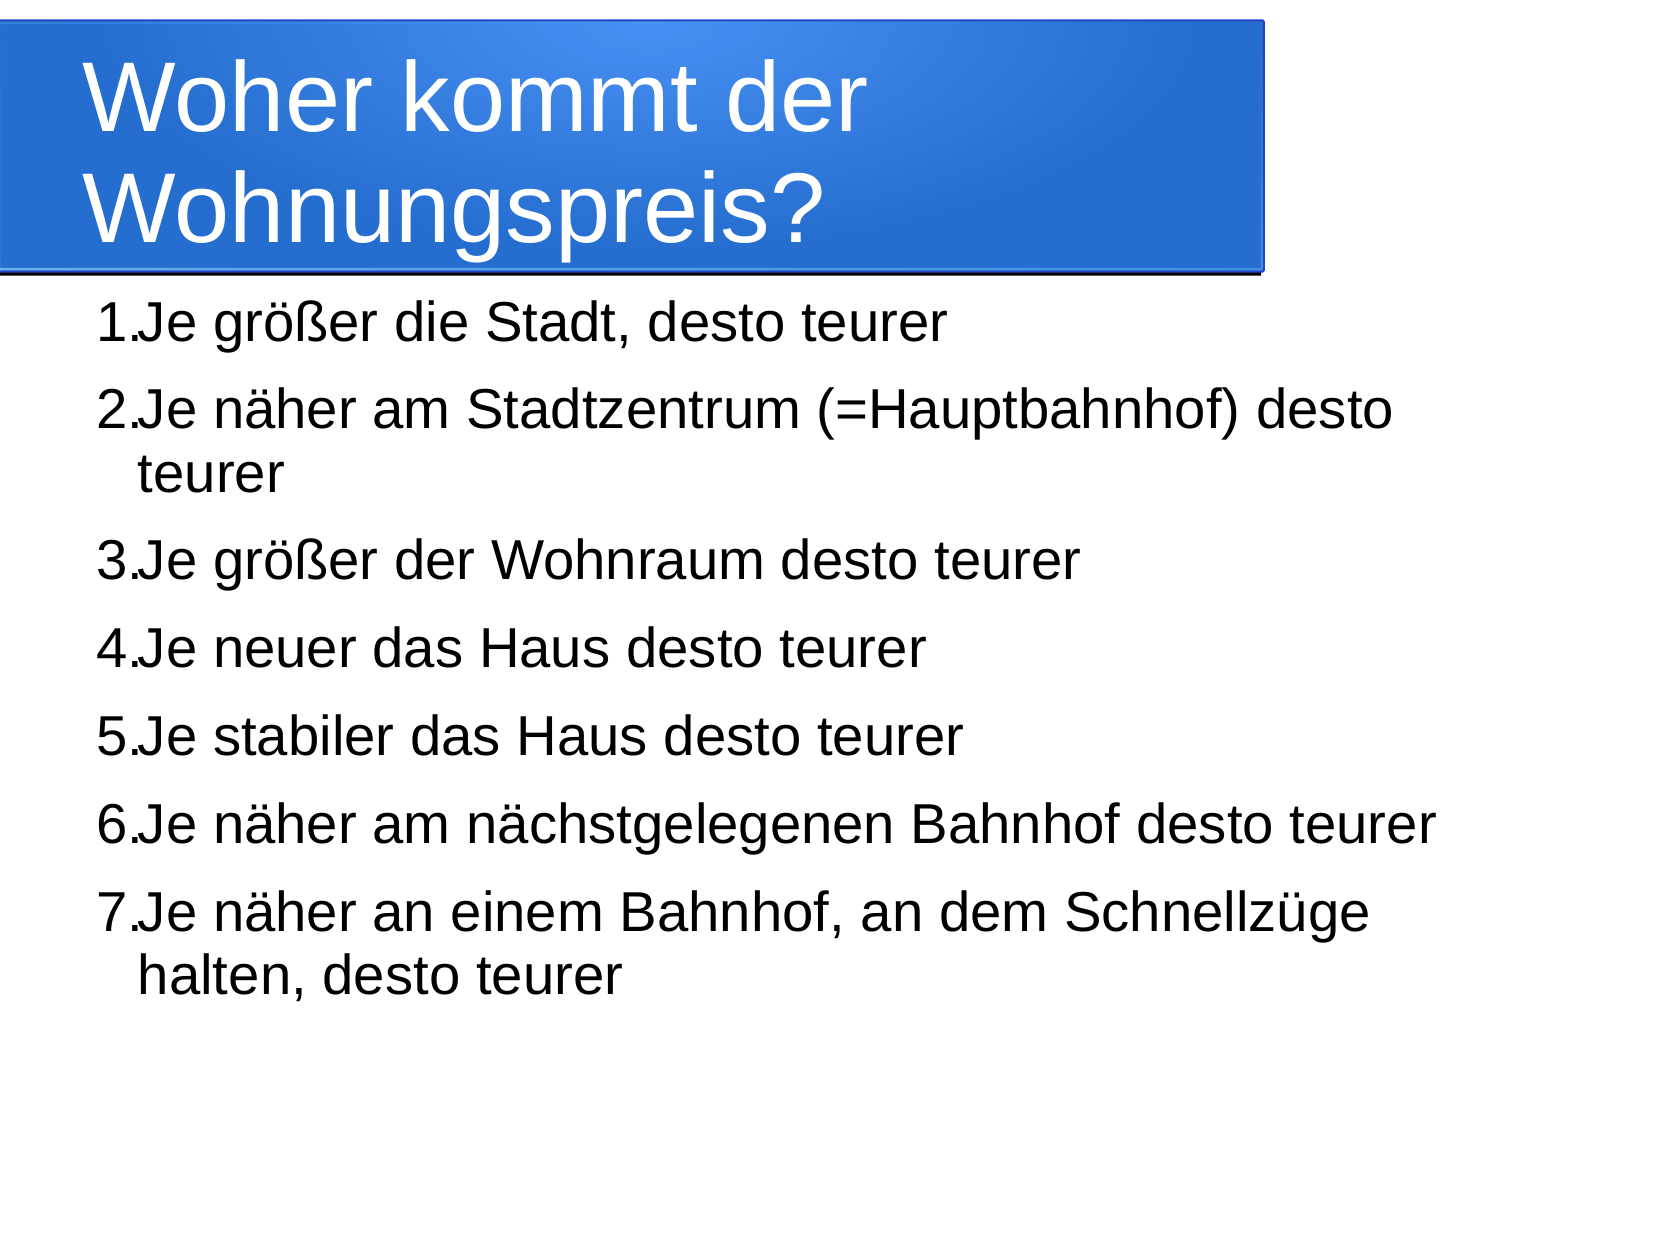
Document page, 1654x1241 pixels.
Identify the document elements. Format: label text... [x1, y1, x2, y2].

list Je größer die Stadt, desto teurer Je näher am Stadtzentrum (=Hauptbahnhof) desto teurer Je größer der Wohnraum desto teurer Je neuer das Haus desto teurer Je stabiler das Haus desto teurer Je näher am nächstgelegenen Bahnhof desto teurer Je näher an einem Bahnhof, an dem Schnellzüge halten, desto teurer [82, 290, 1538, 1010]
title Woher kommt der Wohnungspreis? [82, 42, 1250, 264]
